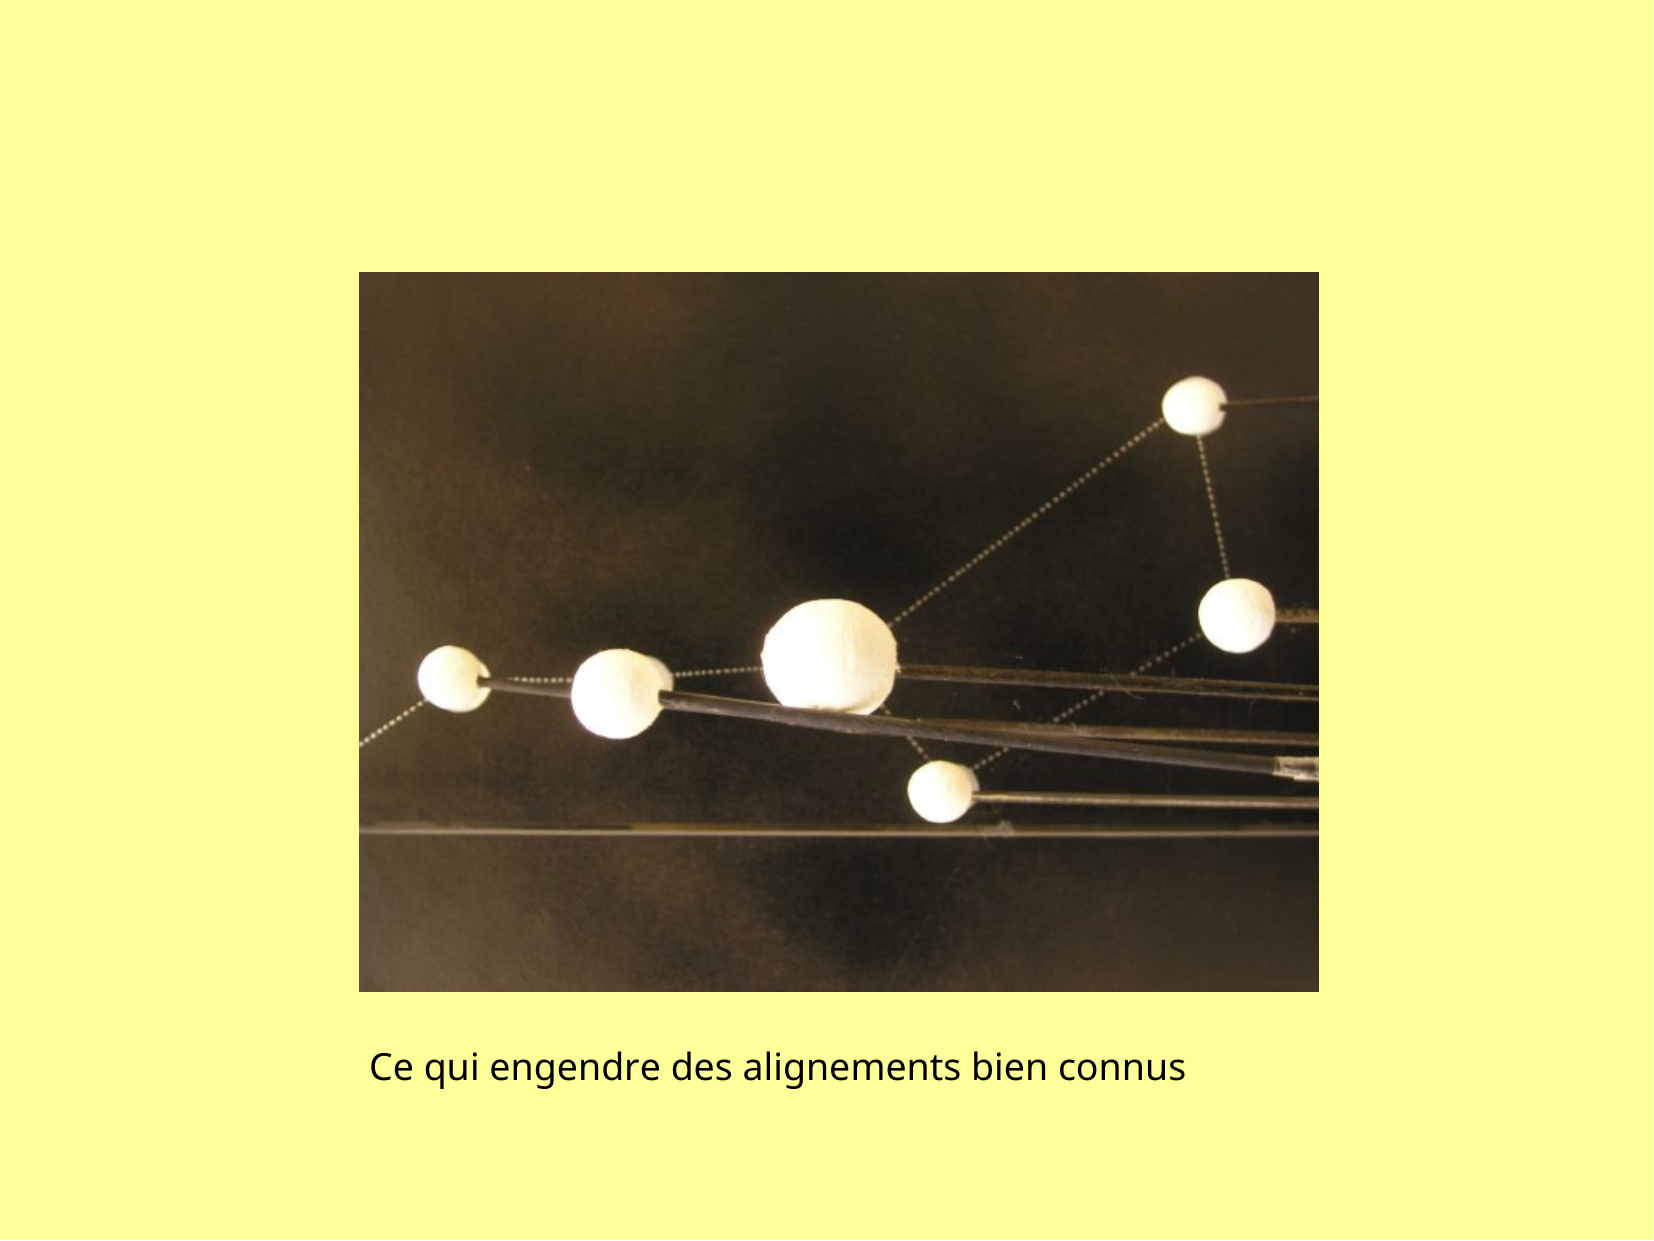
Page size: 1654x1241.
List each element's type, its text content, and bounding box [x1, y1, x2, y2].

picture [359, 272, 1319, 992]
text_box Ce qui engendre des alignements bien connus [354, 1033, 1329, 1092]
